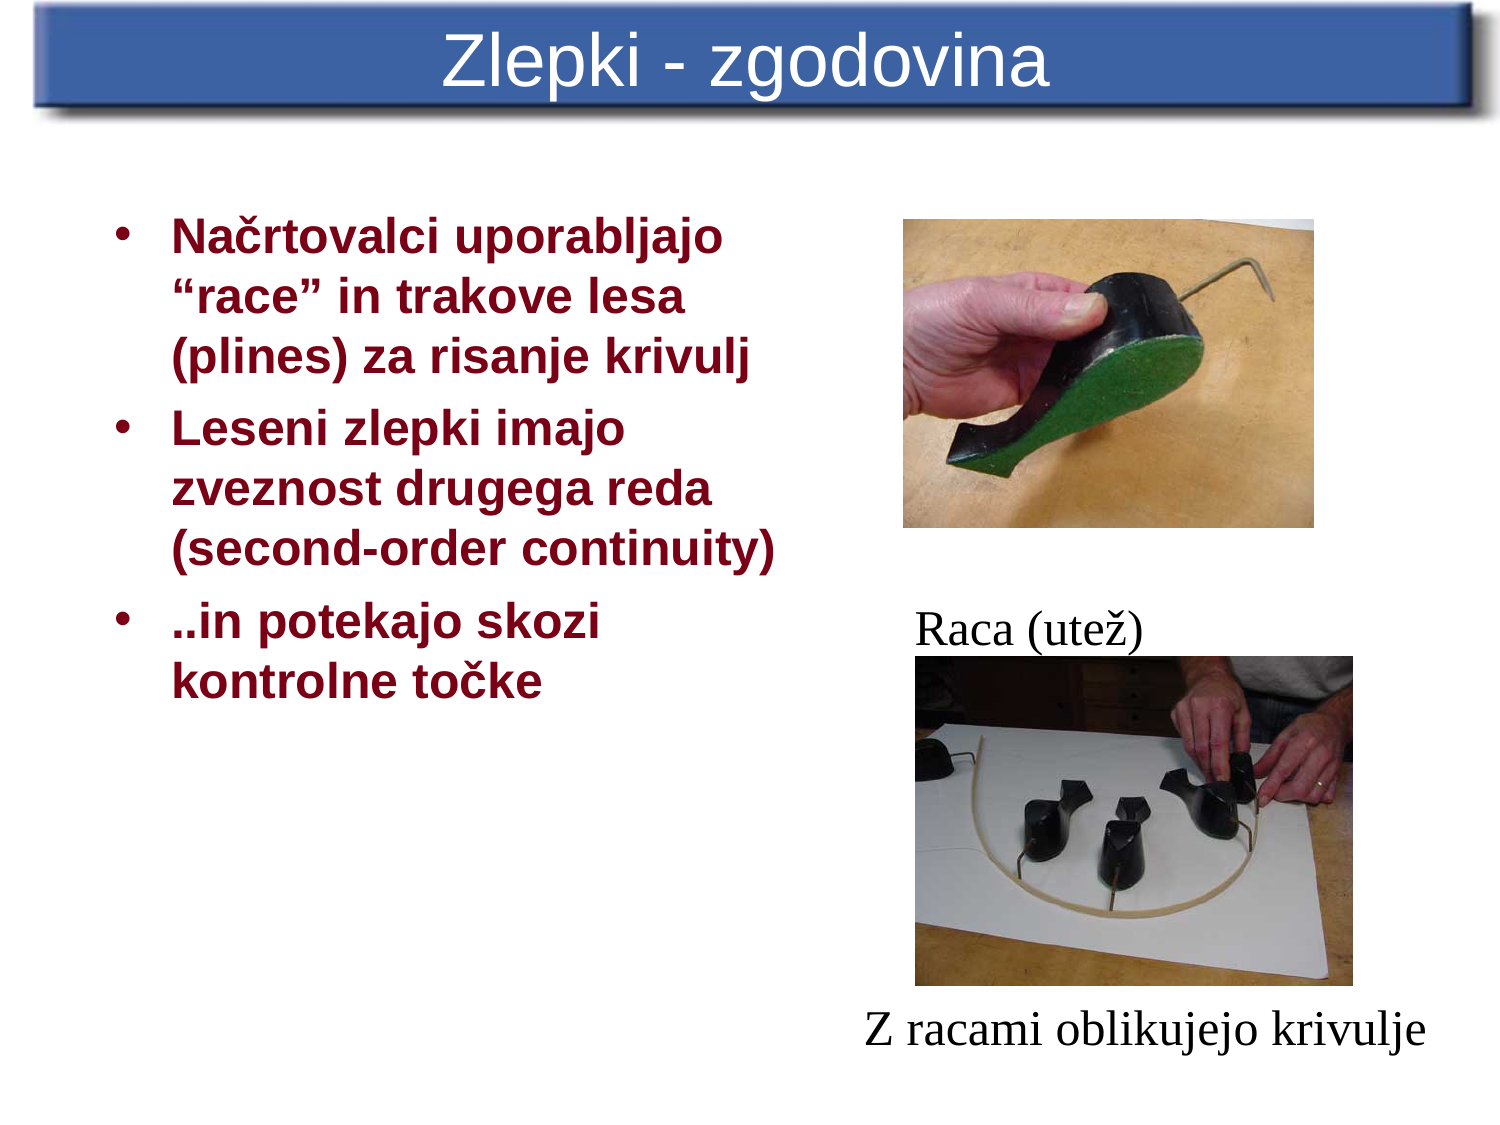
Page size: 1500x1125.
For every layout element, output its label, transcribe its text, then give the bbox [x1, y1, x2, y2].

picture [32, 0, 1500, 127]
picture [915, 656, 1353, 986]
picture [903, 219, 1314, 528]
text_box Z racami oblikujejo krivulje [849, 987, 1443, 1063]
title Zlepki - zgodovina [0, 0, 1493, 114]
list Načrtovalci uporabljajo “race” in trakove lesa (plines) za risanje krivulj Leseni zlepki imajo zveznost drugega reda (second-order continuity) ..in potekajo skozi kontrolne točke [100, 196, 815, 1048]
text_box Raca (utež) [899, 587, 1160, 663]
